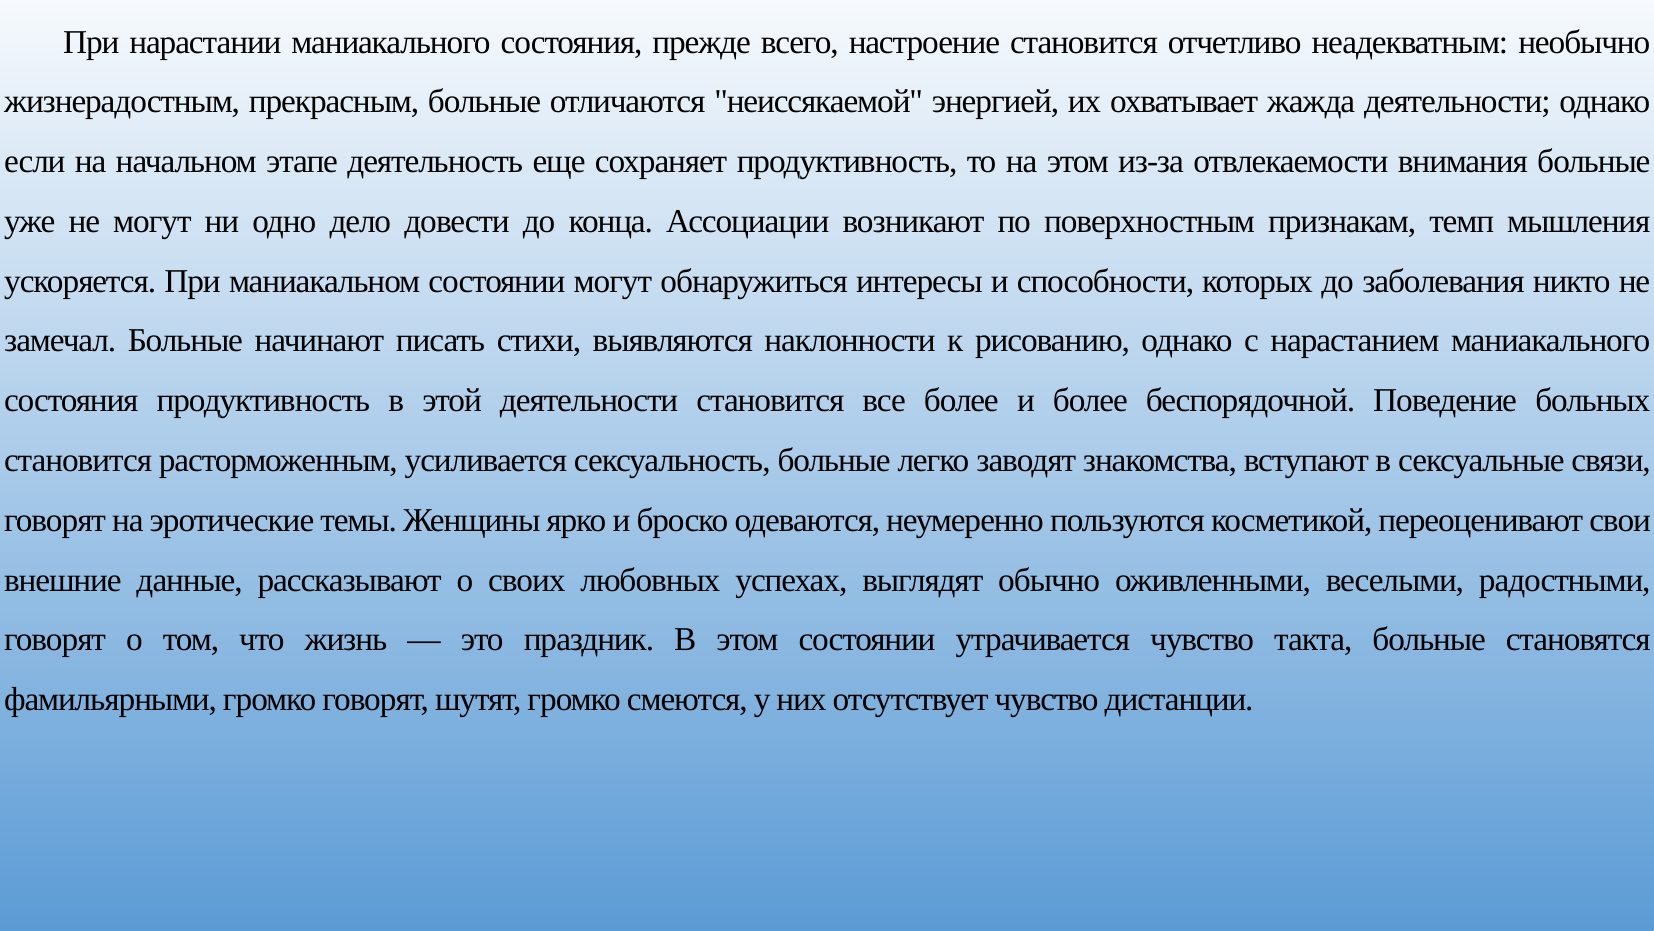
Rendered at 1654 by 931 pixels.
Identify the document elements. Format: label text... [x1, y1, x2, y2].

list При нарастании маниакального состояния, прежде всего, настроение становится отчетливо неадекватным: необычно жизнерадостным, прекрасным, больные отличаются "неиссякаемой" энергией, их охватывает жажда деятельности; однако если на начальном этапе деятельность еще сохраняет продуктивность, то на этом из-за отвлекаемости внимания больные уже не могут ни одно дело довести до конца. Ассоциации возникают по поверхностным признакам, темп мышления ускоряется. При маниакальном состоянии могут обнаружиться интересы и способности, которых до заболевания никто не замечал. Больные начинают писать стихи, выявляются наклонности к рисованию, однако с нарастанием маниакального состояния продуктивность в этой деятельности становится все более и более беспорядочной. Поведение больных становится расторможенным, усиливается сексуальность, больные легко заводят знакомства, вступают в сексуальные связи, говорят на эротические темы. Женщины ярко и броско одеваются, неумеренно пользуются косметикой, переоценивают свои внешние данные, рассказывают о своих любовных успехах, выглядят обычно оживленными, веселыми, радостными, говорят о том, что жизнь — это праздник. В этом состоянии утрачивается чувство такта, больные становятся фамильярными, громко говорят, шутят, громко смеются, у них отсутствует чувство дистанции. [0, 0, 1654, 931]
